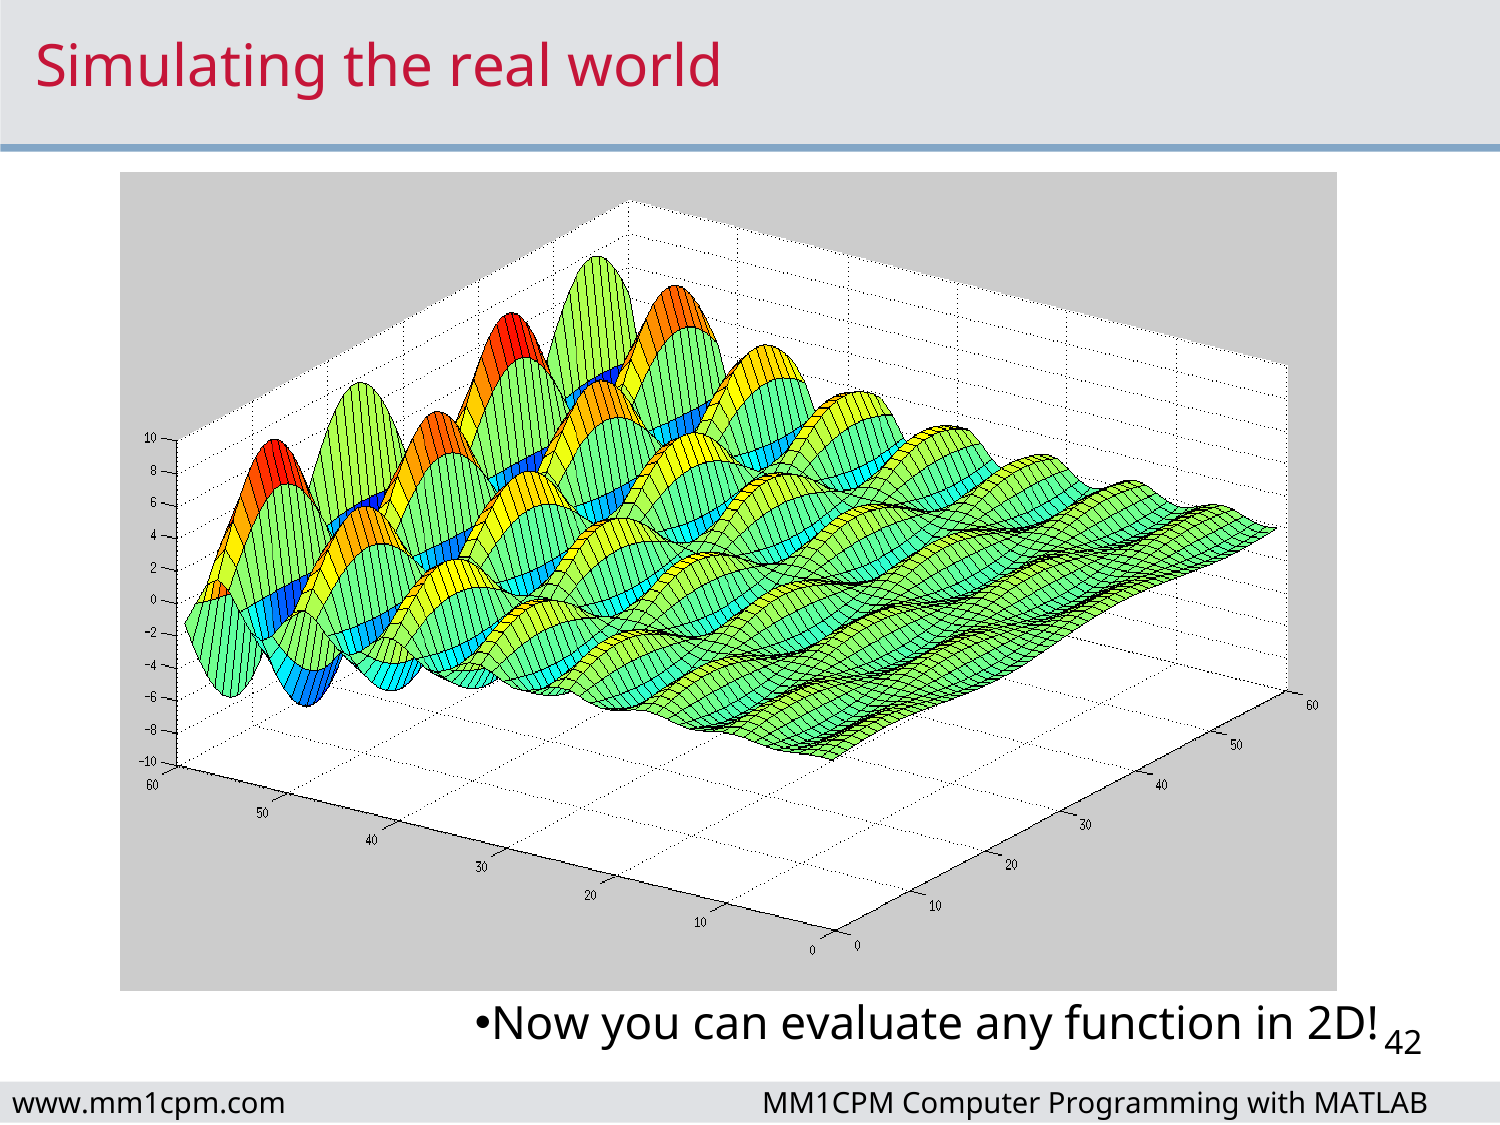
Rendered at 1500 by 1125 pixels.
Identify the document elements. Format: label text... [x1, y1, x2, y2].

text_box <number> [1369, 1013, 1500, 1084]
title Simulating the real world [20, 11, 1258, 117]
picture [120, 172, 1337, 991]
text_box Now you can evaluate any function in 2D! [475, 990, 1455, 1044]
